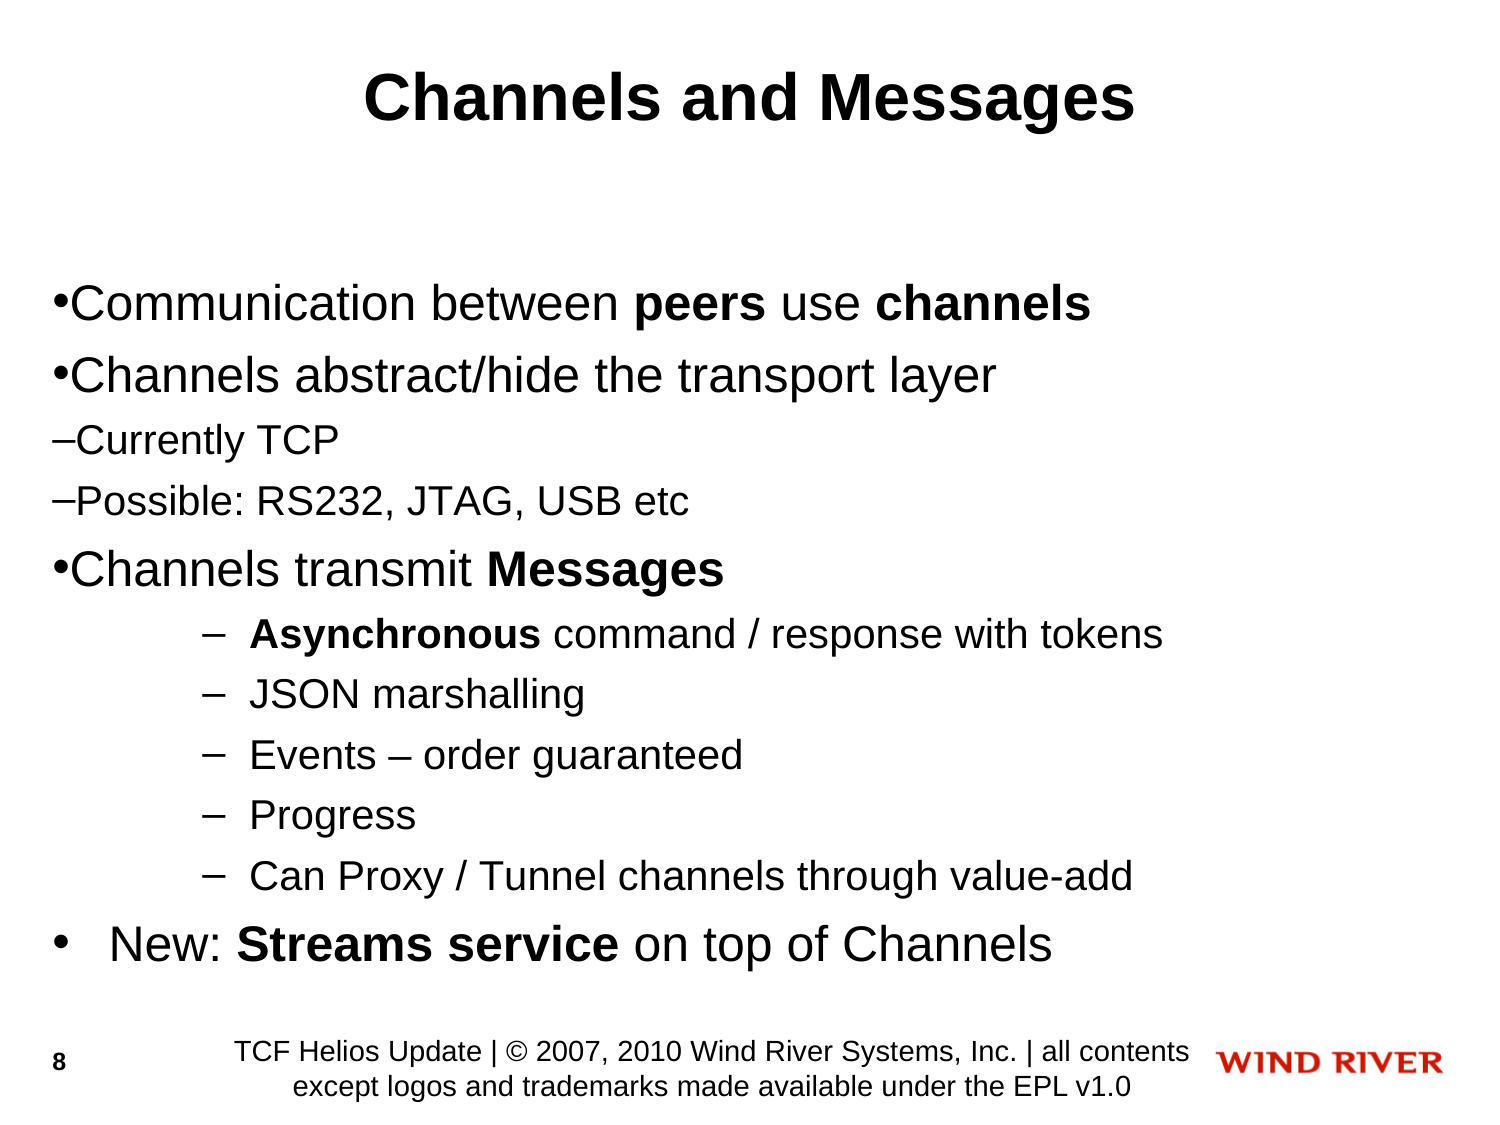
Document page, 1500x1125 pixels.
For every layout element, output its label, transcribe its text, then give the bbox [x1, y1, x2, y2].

title Channels and Messages [37, 37, 1463, 150]
text_box [37, 1039, 187, 1113]
text_box TCF Helios Update | © 2007, 2010 Wind River Systems, Inc. | all contents except logos and trademarks made available under the EPL v1.0 [187, 1039, 1238, 1125]
list Communication between peers use channels Channels abstract/hide the transport layer Currently TCP Possible: RS232, JTAG, USB etc Channels transmit Messages Asynchronous command / response with tokens JSON marshalling Events – order guaranteed Progress Can Proxy / Tunnel channels through value-add New: Streams service on top of Channels [37, 262, 1463, 1039]
